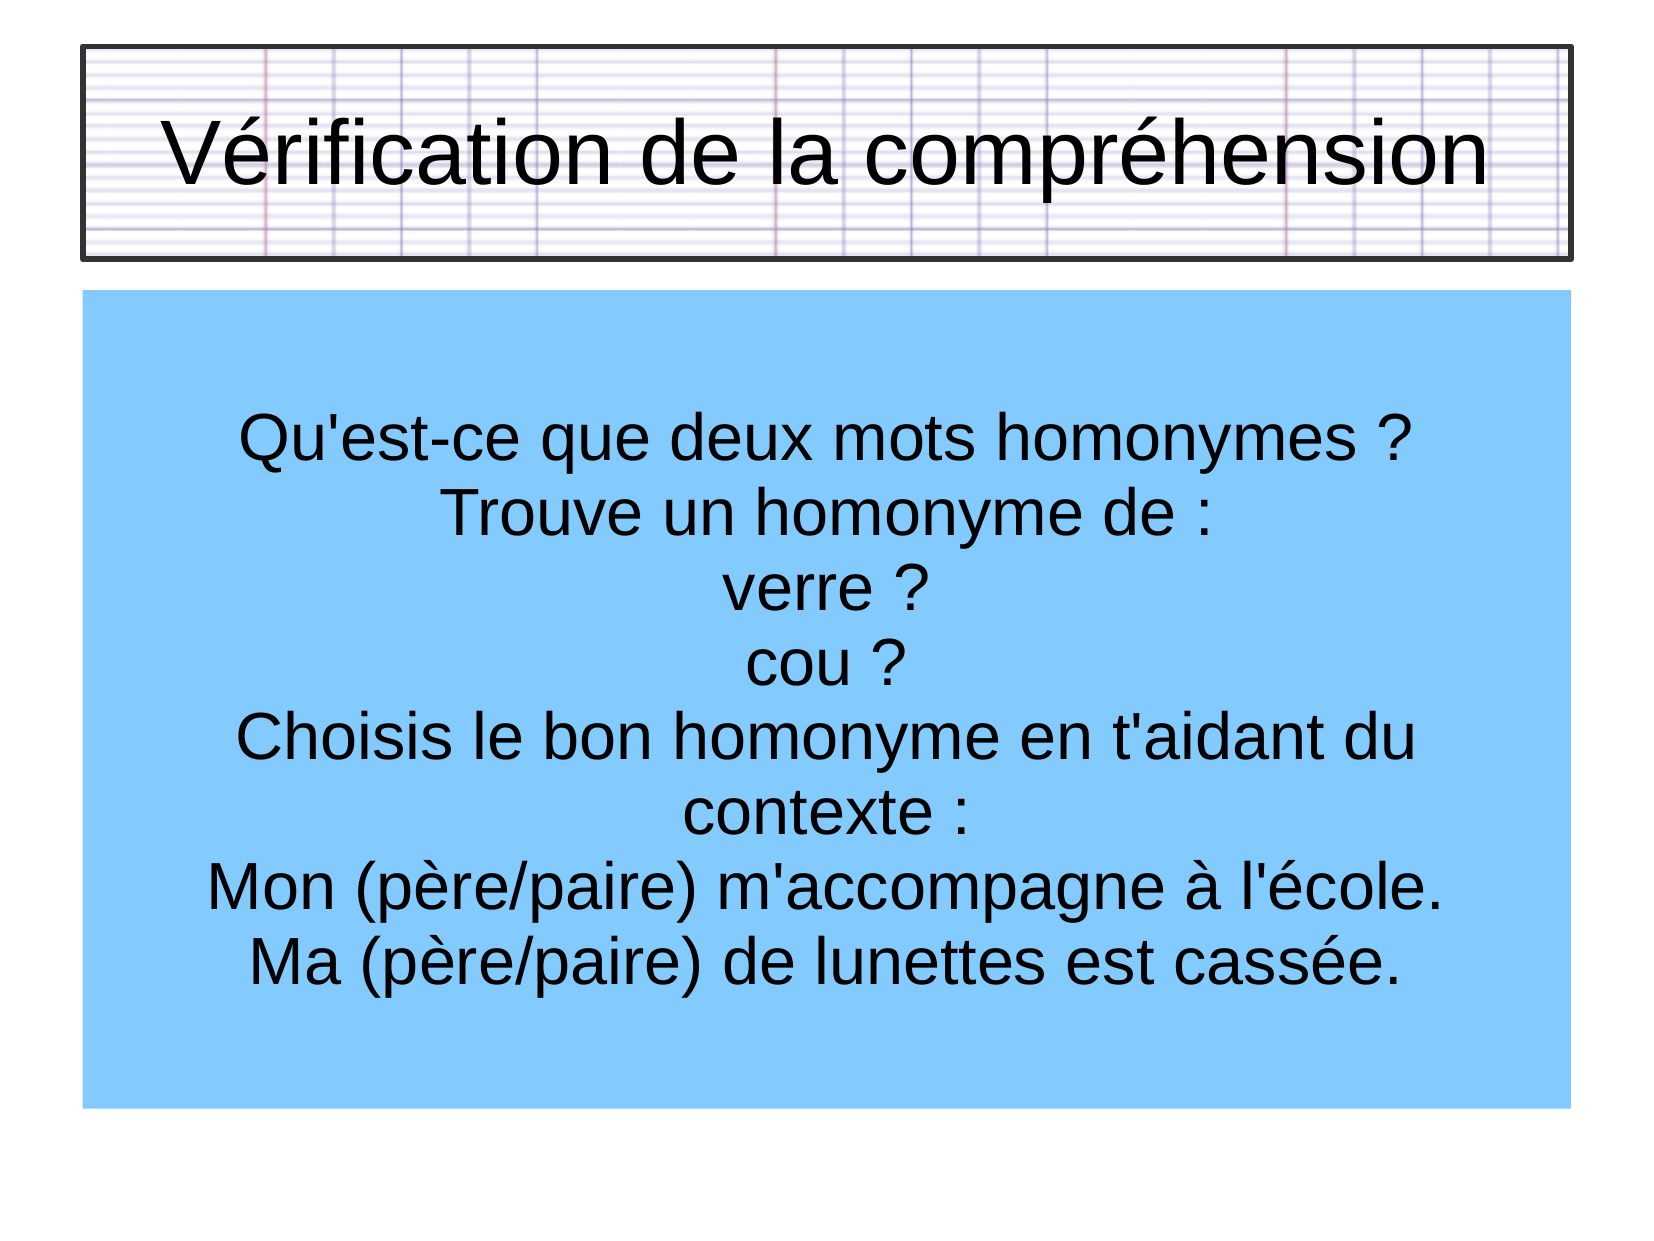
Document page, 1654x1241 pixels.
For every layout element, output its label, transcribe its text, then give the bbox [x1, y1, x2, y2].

title Vérification de la compréhension [82, 46, 1571, 260]
subtitle Qu'est-ce que deux mots homonymes ? Trouve un homonyme de : verre ? cou ? Choisis le bon homonyme en t'aidant du contexte : Mon (père/paire) m'accompagne à l'école. Ma (père/paire) de lunettes est cassée. [82, 290, 1571, 1109]
